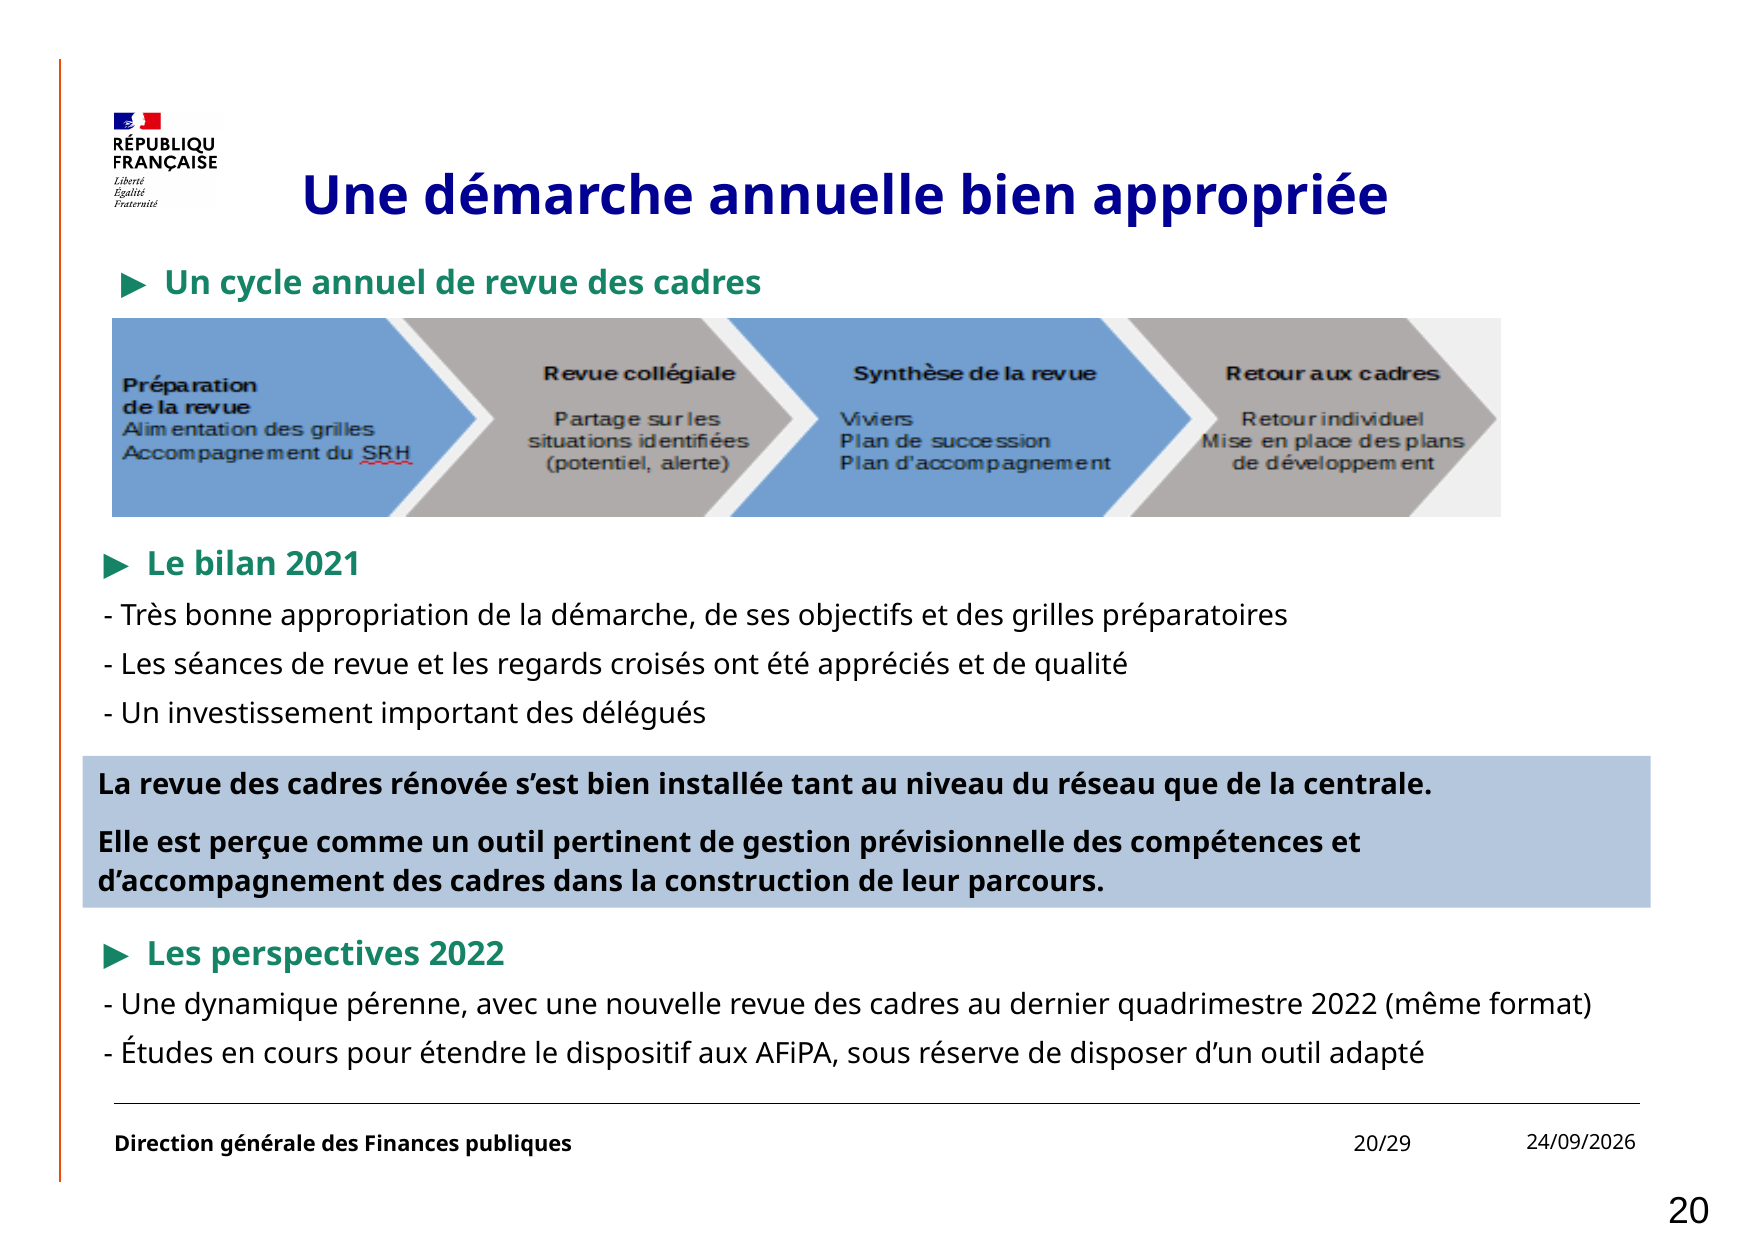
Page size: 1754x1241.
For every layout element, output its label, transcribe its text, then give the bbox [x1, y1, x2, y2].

text_box ▶ Un cycle annuel de revue des cadres [94, 242, 855, 315]
picture [112, 318, 1501, 517]
text_box La revue des cadres rénovée s’est bien installée tant au niveau du réseau que de la centrale. Elle est perçue comme un outil pertinent de gestion prévisionnelle des compétences et d’accompagnement des cadres dans la construction de leur parcours. [82, 755, 1651, 904]
text_box <numéro> [1524, 1181, 1725, 1241]
text_box ▶ Les perspectives 2022 - Une dynamique pérenne, avec une nouvelle revue des cadres au dernier quadrimestre 2022 (même format) - Études en cours pour étendre le dispositif aux AFiPA, sous réserve de disposer d’un outil adapté [88, 921, 1666, 1086]
picture [114, 112, 225, 207]
text_box ▶ Le bilan 2021 - Très bonne appropriation de la démarche, de ses objectifs et des grilles préparatoires - Les séances de revue et les regards croisés ont été appréciés et de qualité - Un investissement important des délégués [88, 531, 1595, 745]
text_box Une démarche annuelle bien appropriée [217, 132, 1475, 241]
